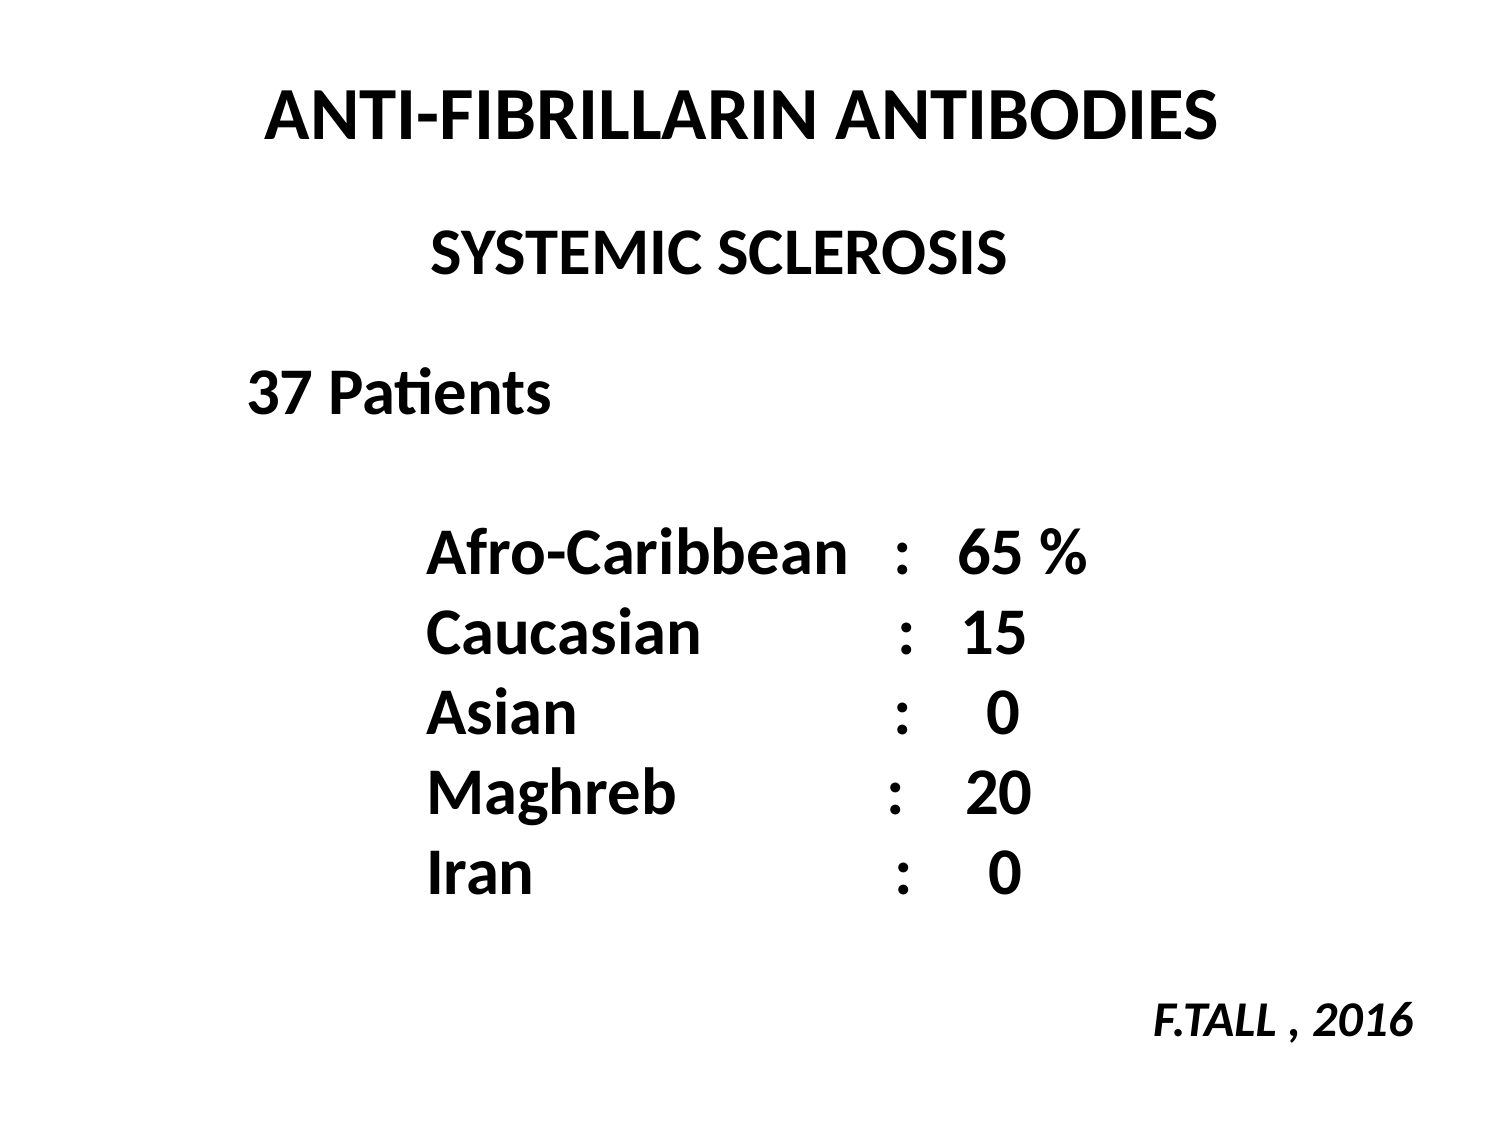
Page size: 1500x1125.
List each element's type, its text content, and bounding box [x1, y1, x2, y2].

text_box F.TALL , 2016 [1138, 978, 1431, 1055]
text_box ANTI-FIBRILLARIN ANTIBODIES [249, 57, 1245, 164]
text_box 37 Patients Afro-Caribbean : 65 % Caucasian : 15 Asian : 0 Maghreb : 20 Iran : 0 [230, 340, 1500, 922]
text_box SYSTEMIC SCLEROSIS [280, 200, 1032, 296]
